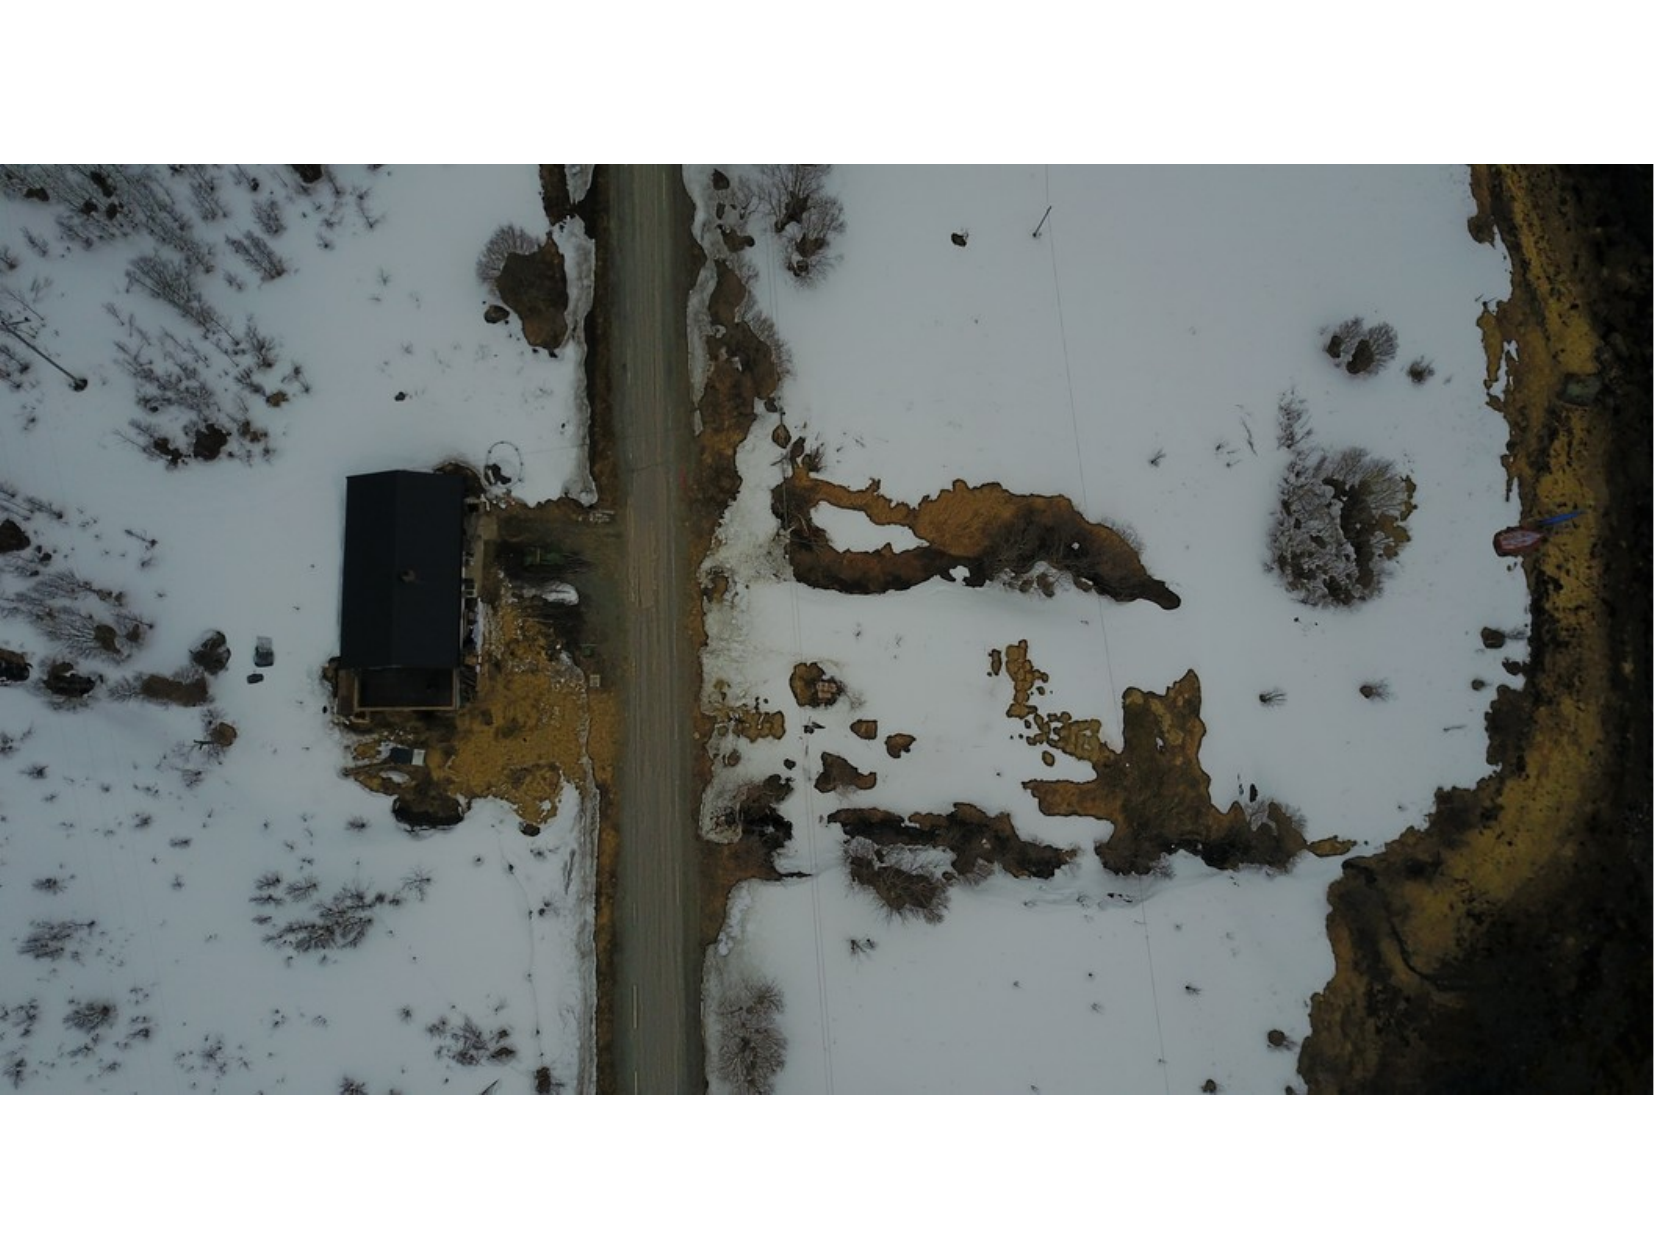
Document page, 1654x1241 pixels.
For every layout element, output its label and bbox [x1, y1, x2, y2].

picture [0, 164, 1654, 1096]
